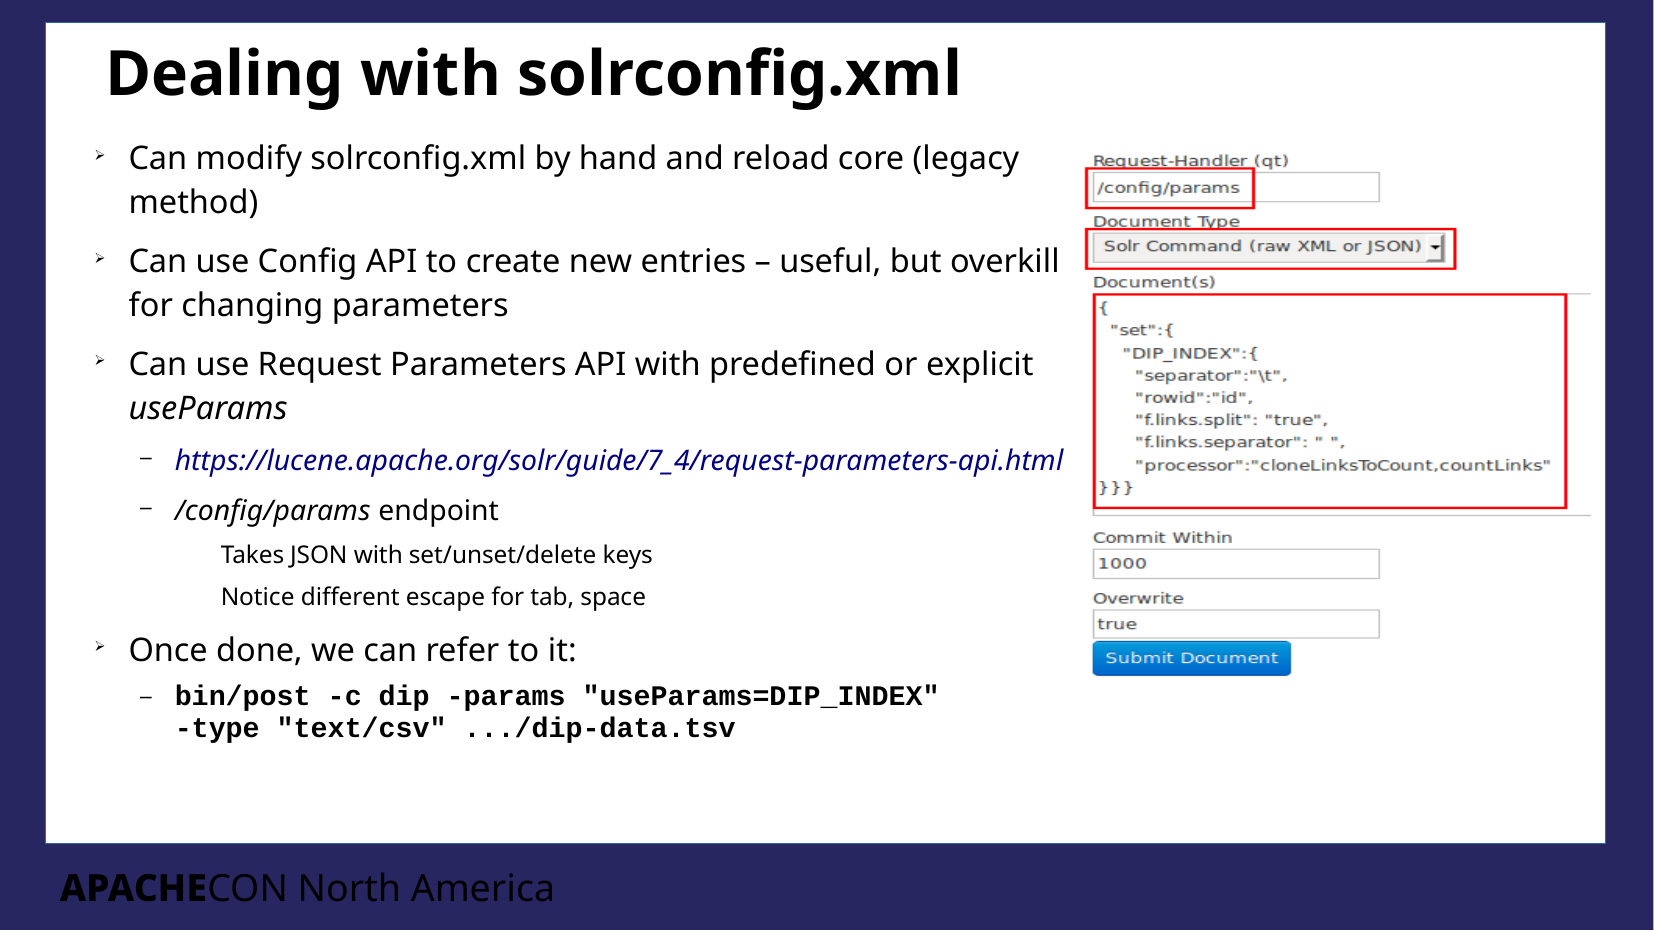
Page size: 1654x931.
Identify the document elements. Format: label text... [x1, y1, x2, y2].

picture [1079, 144, 1591, 691]
title Dealing with solrconfig.xml [105, 32, 1546, 110]
list Can modify solrconfig.xml by hand and reload core (legacy method) Can use Config API to create new entries – useful, but overkill for changing parameters Can use Request Parameters API with predefined or explicit useParams https://lucene.apache.org/solr/guide/7_4/request-parameters-api.html /config/params endpoint Takes JSON with set/unset/delete keys Notice different escape for tab, space Once done, we can refer to it: bin/post -c dip -params "useParams=DIP_INDEX" -type "text/csv" .../dip-data.tsv [82, 135, 1081, 757]
